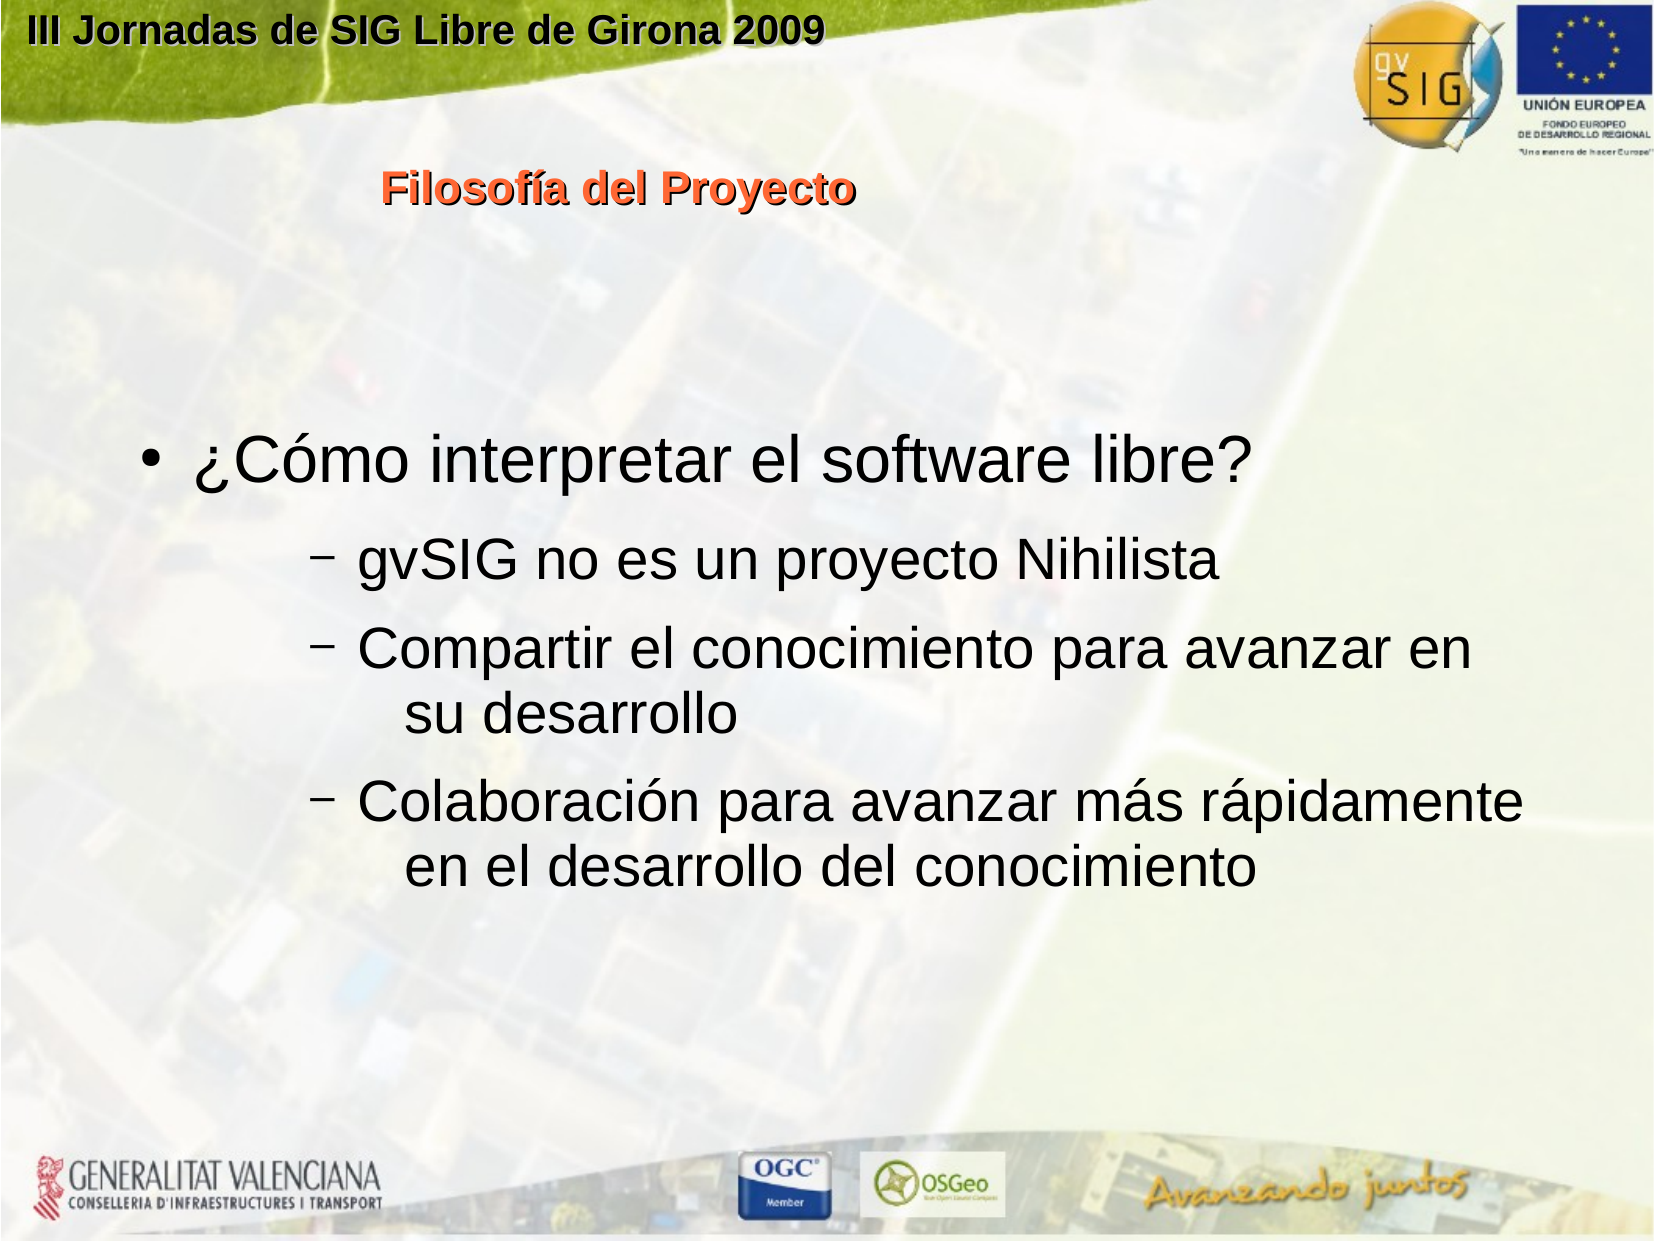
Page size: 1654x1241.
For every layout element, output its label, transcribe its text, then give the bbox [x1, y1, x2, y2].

list ¿Cómo interpretar el software libre? gvSIG no es un proyecto Nihilista Compartir el conocimiento para avanzar en su desarrollo Colaboración para avanzar más rápidamente en el desarrollo del conocimiento [121, 422, 1534, 898]
title [0, 95, 1654, 508]
picture [1, 508, 1654, 1241]
picture [1, 0, 1654, 95]
